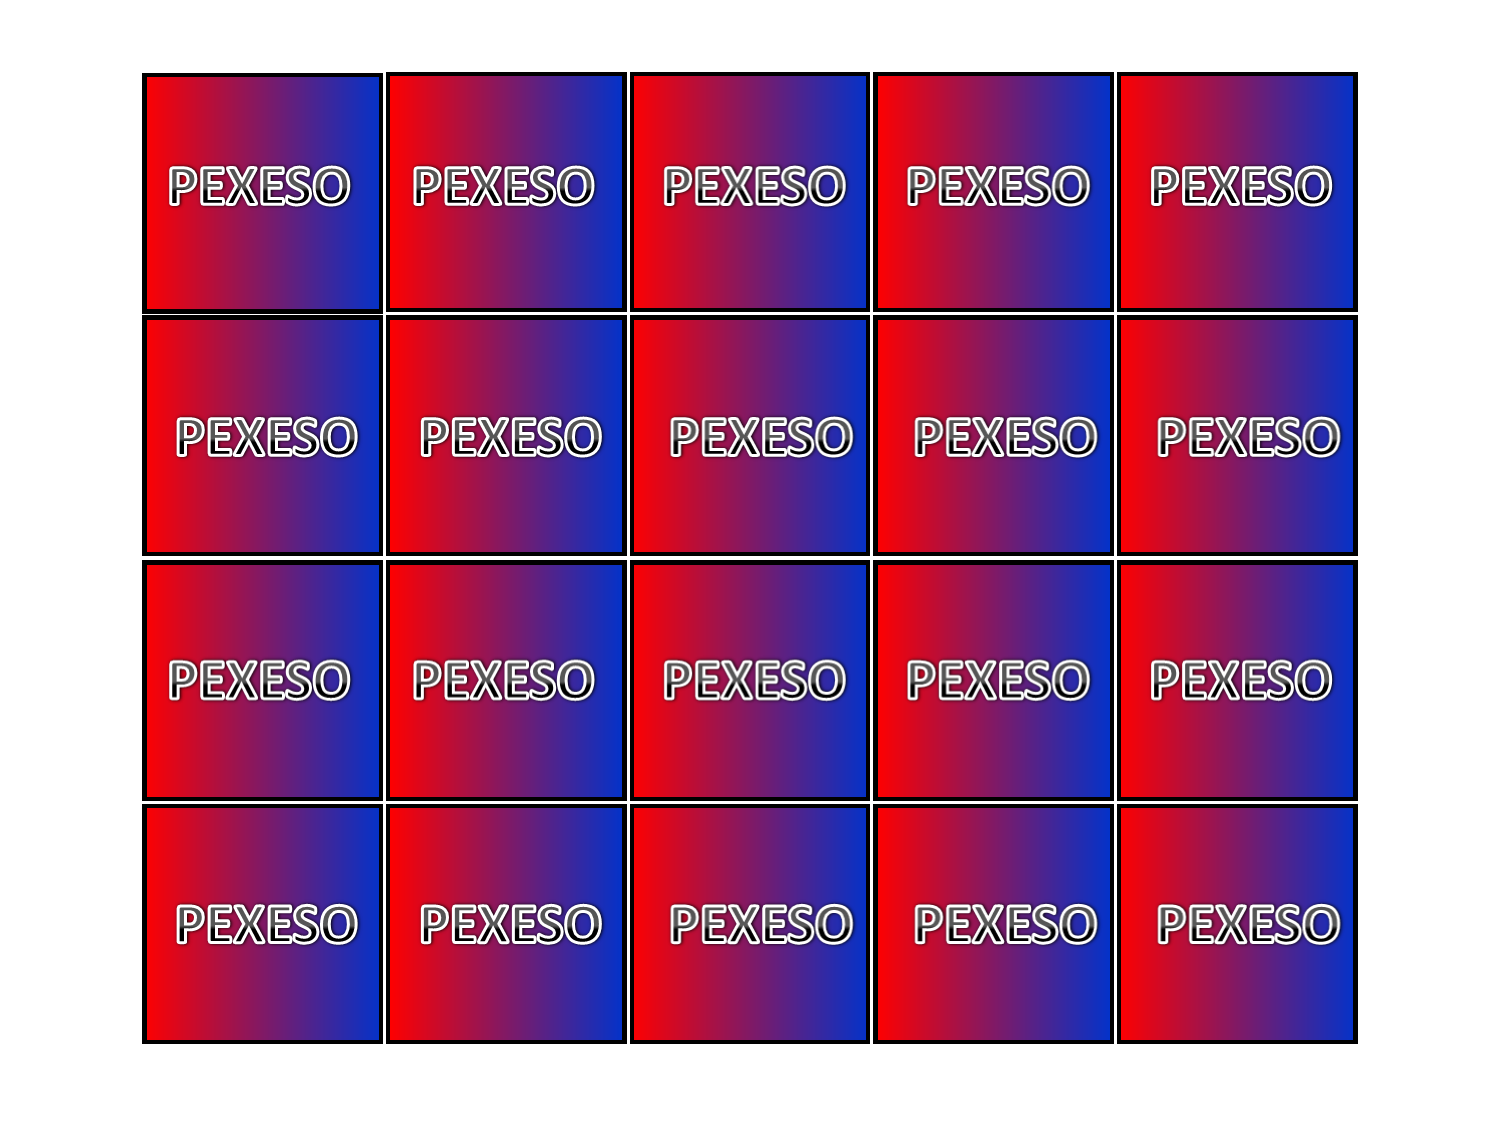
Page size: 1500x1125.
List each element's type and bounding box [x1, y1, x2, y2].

text_box [388, 967, 625, 1043]
text_box [875, 967, 1112, 1043]
text_box [875, 73, 1112, 127]
text_box [388, 229, 625, 310]
text_box [875, 723, 1112, 799]
text_box [875, 805, 1112, 865]
text_box [144, 723, 381, 799]
text_box [1119, 73, 1356, 127]
text_box [388, 805, 625, 865]
text_box [1119, 723, 1356, 799]
text_box [388, 480, 625, 554]
text_box [631, 317, 869, 378]
text_box [388, 317, 625, 378]
text_box [1119, 480, 1356, 554]
text_box [1119, 562, 1356, 621]
text_box [631, 805, 869, 865]
text_box [144, 317, 381, 378]
text_box [875, 317, 1112, 378]
text_box [875, 562, 1112, 621]
text_box [388, 562, 625, 621]
text_box [875, 229, 1112, 310]
text_box [144, 229, 381, 312]
text_box [144, 967, 381, 1043]
text_box [631, 562, 869, 621]
text_box [631, 967, 869, 1043]
text_box [388, 723, 625, 799]
text_box [144, 562, 381, 621]
text_box [1119, 317, 1356, 378]
picture [134, 378, 1383, 480]
picture [134, 865, 1383, 967]
text_box [1119, 805, 1356, 865]
text_box [1119, 229, 1356, 310]
text_box [631, 229, 869, 310]
picture [127, 621, 1375, 723]
text_box [875, 480, 1112, 554]
text_box [388, 73, 625, 127]
text_box [144, 75, 381, 127]
text_box [631, 480, 869, 554]
text_box [631, 723, 869, 799]
text_box [144, 805, 381, 865]
text_box [144, 480, 381, 554]
picture [127, 127, 1375, 229]
text_box [1119, 967, 1356, 1043]
text_box [631, 73, 869, 127]
